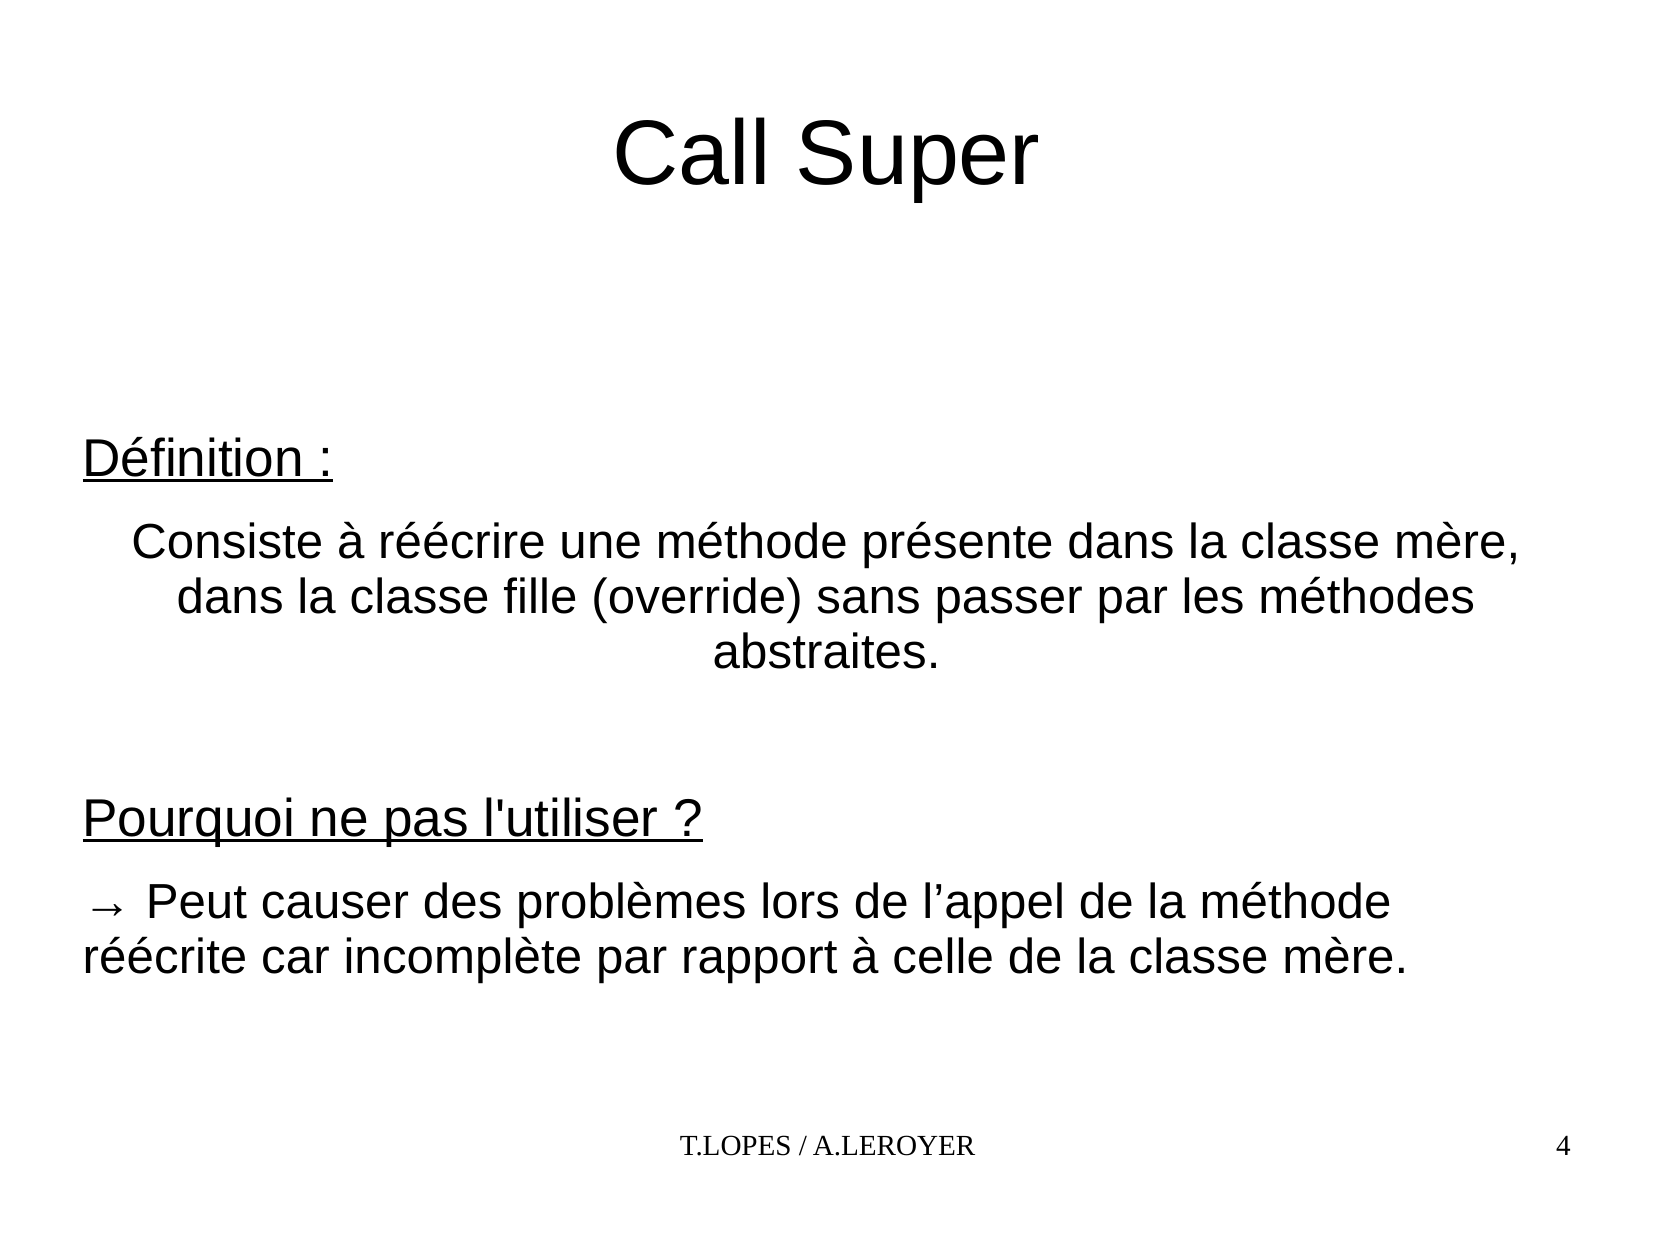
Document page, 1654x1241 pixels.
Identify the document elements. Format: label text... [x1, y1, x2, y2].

title Call Super [82, 49, 1571, 257]
list Définition : Consiste à réécrire une méthode présente dans la classe mère, dans la classe fille (override) sans passer par les méthodes abstraites. Pourquoi ne pas l'utiliser ? → Peut causer des problèmes lors de l’appel de la méthode réécrite car incomplète par rapport à celle de la classe mère. [82, 428, 1571, 990]
